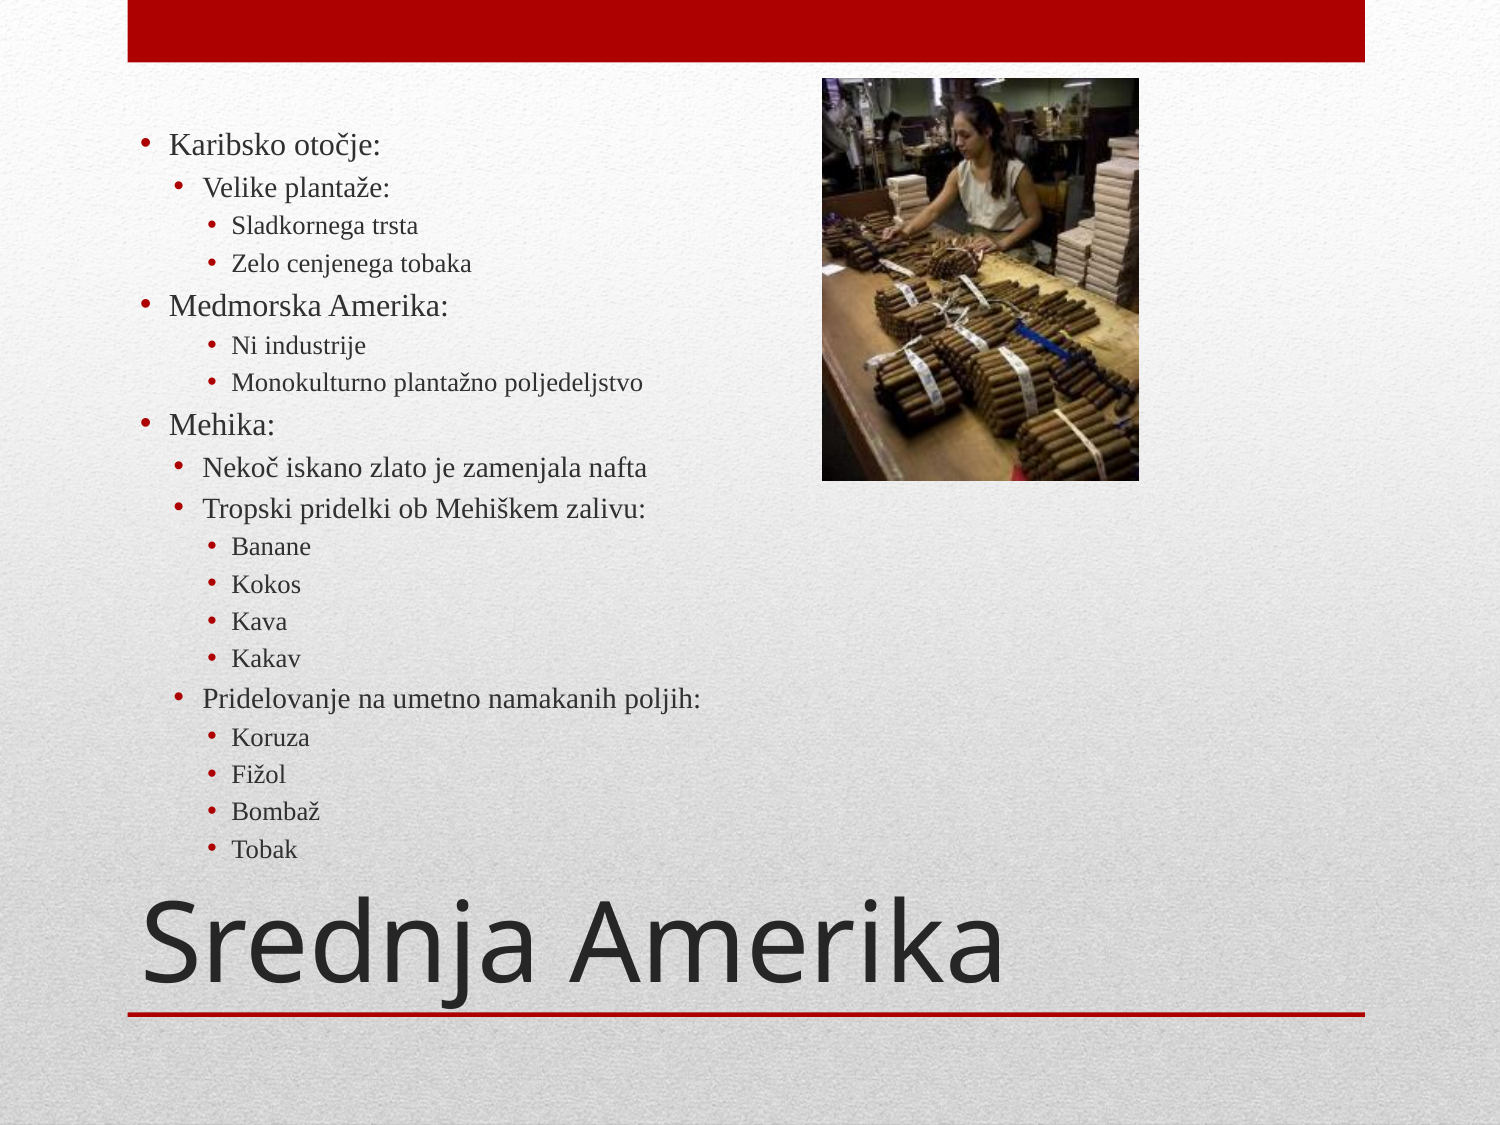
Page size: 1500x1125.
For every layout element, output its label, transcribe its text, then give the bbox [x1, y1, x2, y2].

list Karibsko otočje: Velike plantaže: Sladkornega trsta Zelo cenjenega tobaka Medmorska Amerika: Ni industrije Monokulturno plantažno poljedeljstvo Mehika: Nekoč iskano zlato je zamenjala nafta Tropski pridelki ob Mehiškem zalivu: Banane Kokos Kava Kakav Pridelovanje na umetno namakanih poljih: Koruza Fižol Bombaž Tobak [125, 112, 1363, 875]
picture [0, 0, 1500, 1125]
title Srednja Amerika [125, 875, 1238, 1013]
